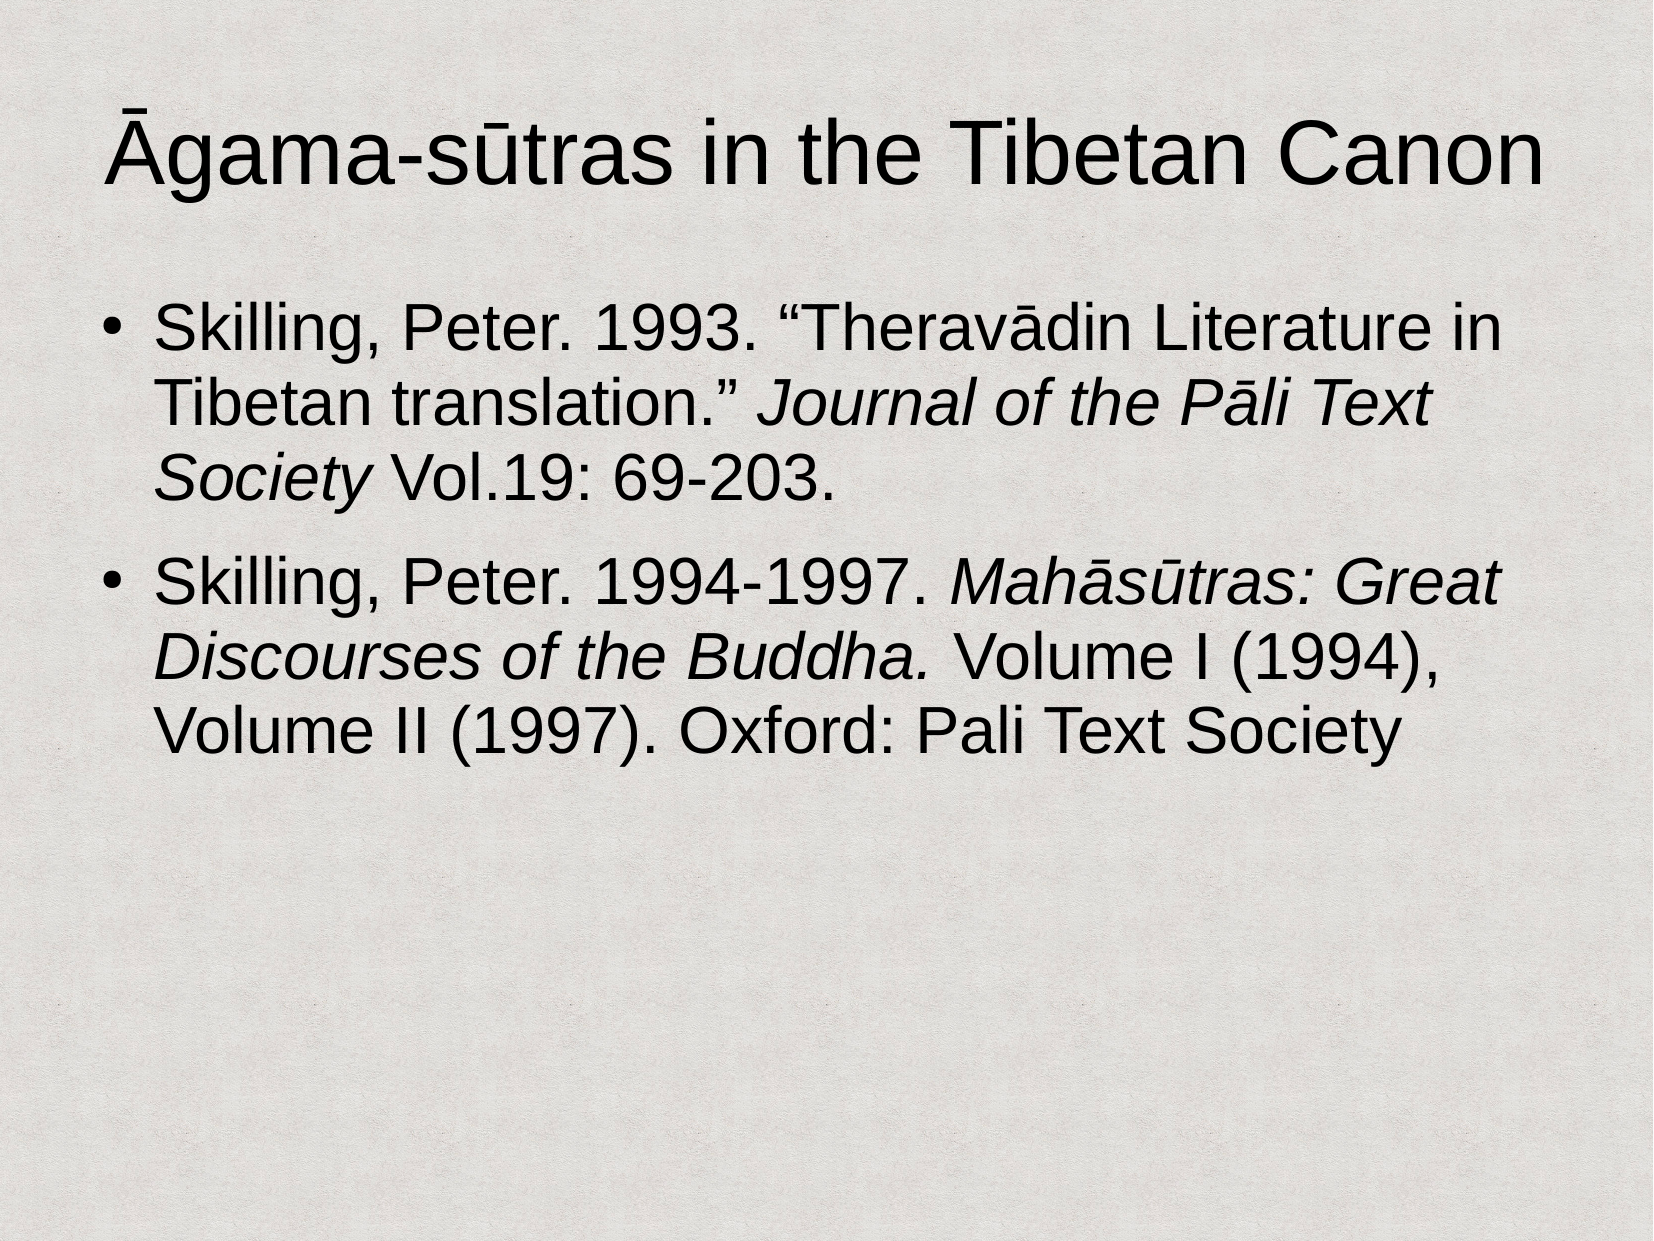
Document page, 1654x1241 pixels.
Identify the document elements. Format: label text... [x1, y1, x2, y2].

picture [0, 0, 1654, 1241]
title Āgama-sūtras in the Tibetan Canon [82, 49, 1571, 257]
list Skilling, Peter. 1993. “Theravādin Literature in Tibetan translation.” Journal of the Pāli Text Society Vol.19: 69-203. Skilling, Peter. 1994-1997. Mahāsūtras: Great Discourses of the Buddha. Volume I (1994), Volume II (1997). Oxford: Pali Text Society [82, 290, 1571, 781]
